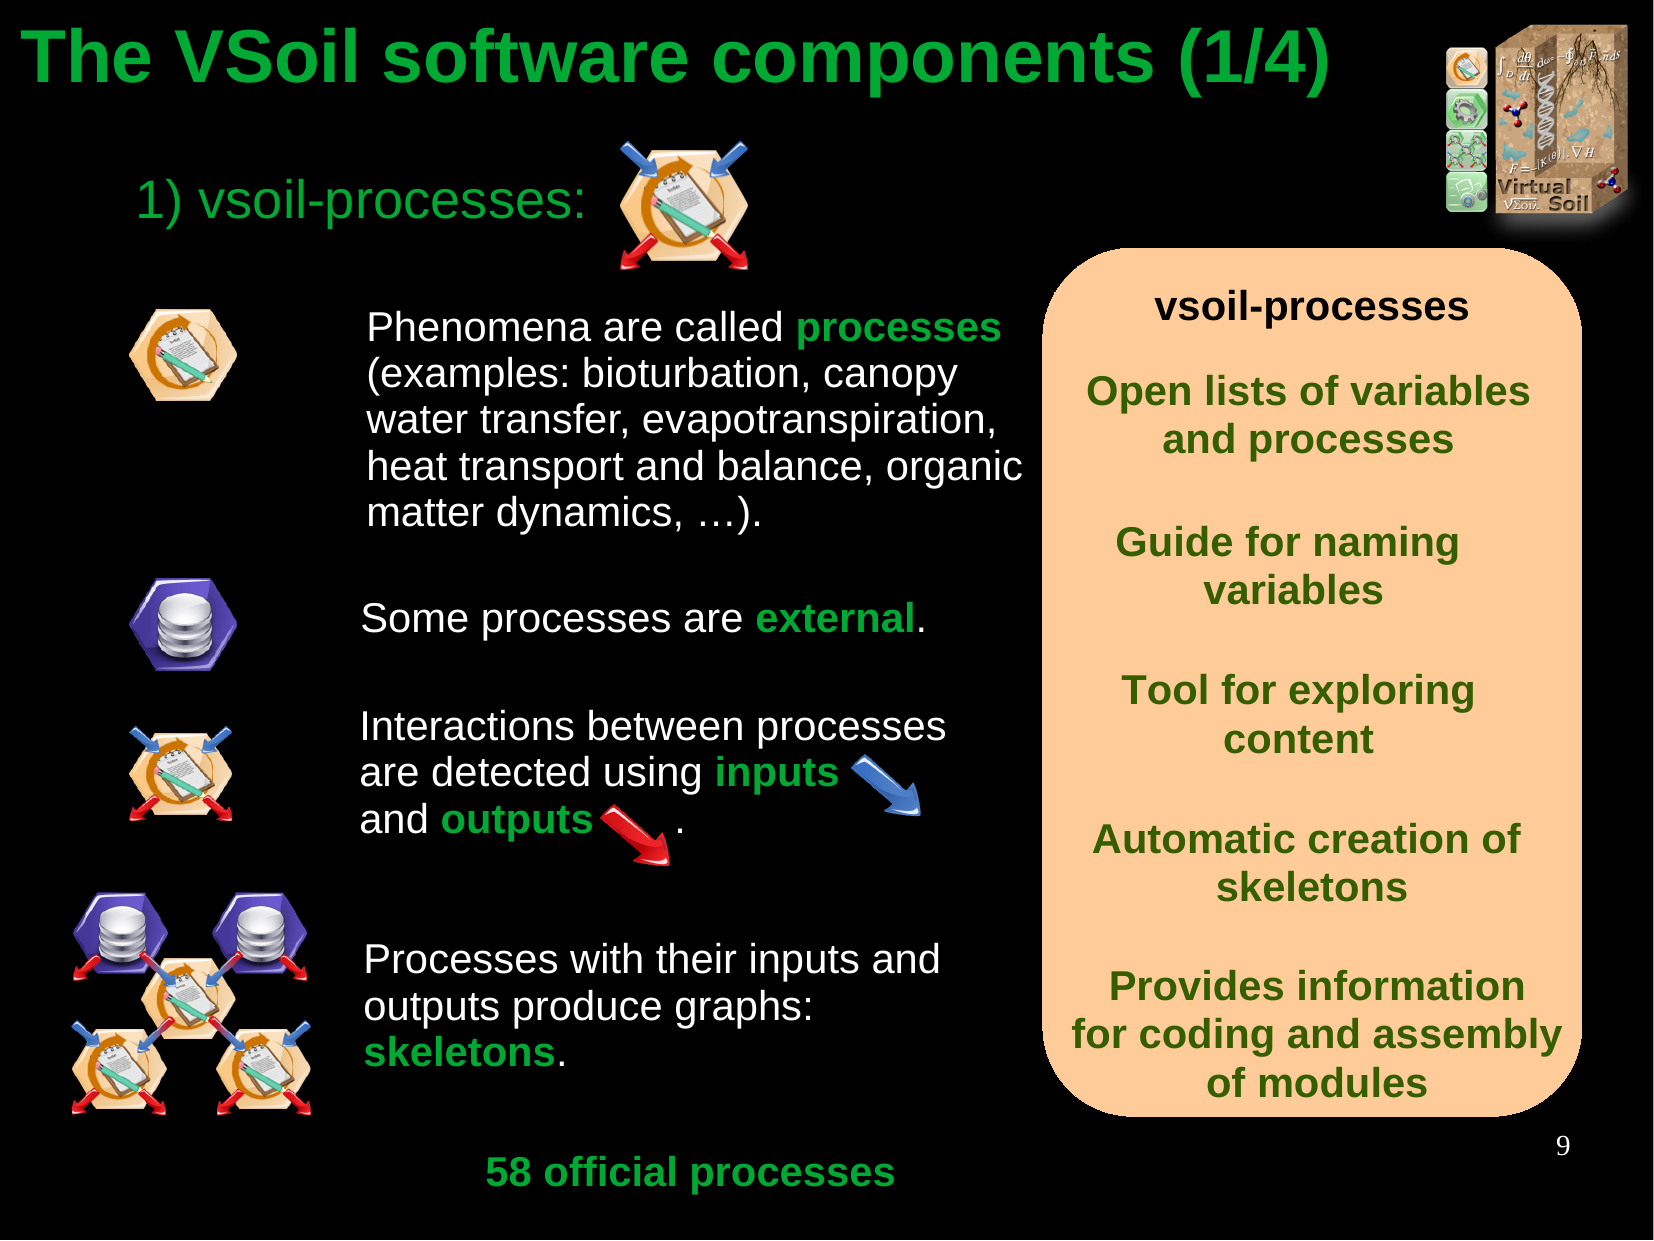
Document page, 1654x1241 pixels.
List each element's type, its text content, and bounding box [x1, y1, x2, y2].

picture [1409, 0, 1642, 260]
text_box The VSoil software components (1/4) [5, 7, 1410, 107]
text_box Automatic creation of skeletons [1077, 807, 1583, 920]
text_box vsoil-processes [1042, 248, 1582, 1074]
text_box Processes with their inputs and outputs produce graphs: skeletons. [292, 936, 993, 1092]
picture [600, 804, 670, 869]
text_box Phenomena are called processes (examples: bioturbation, canopy water transfer, evapotranspiration, heat transport and balance, organic matter dynamics, …). [295, 303, 1028, 567]
picture [129, 301, 237, 408]
text_box Provides information for coding and assembly of modules [1056, 954, 1598, 1164]
text_box Tool for exploring content [1106, 658, 1501, 771]
text_box Interactions between processes are detected using inputs and outputs . [288, 702, 963, 889]
picture [620, 141, 748, 270]
title 1) vsoil-processes: [109, 169, 615, 230]
text_box Guide for naming variables [1100, 510, 1524, 622]
picture [129, 570, 237, 678]
text_box 58 official processes [469, 1139, 922, 1205]
picture [129, 726, 232, 821]
text_box Open lists of variables and processes [1071, 358, 1595, 473]
picture [71, 882, 311, 1123]
text_box Some processes are external. [278, 595, 1042, 662]
picture [851, 754, 921, 819]
